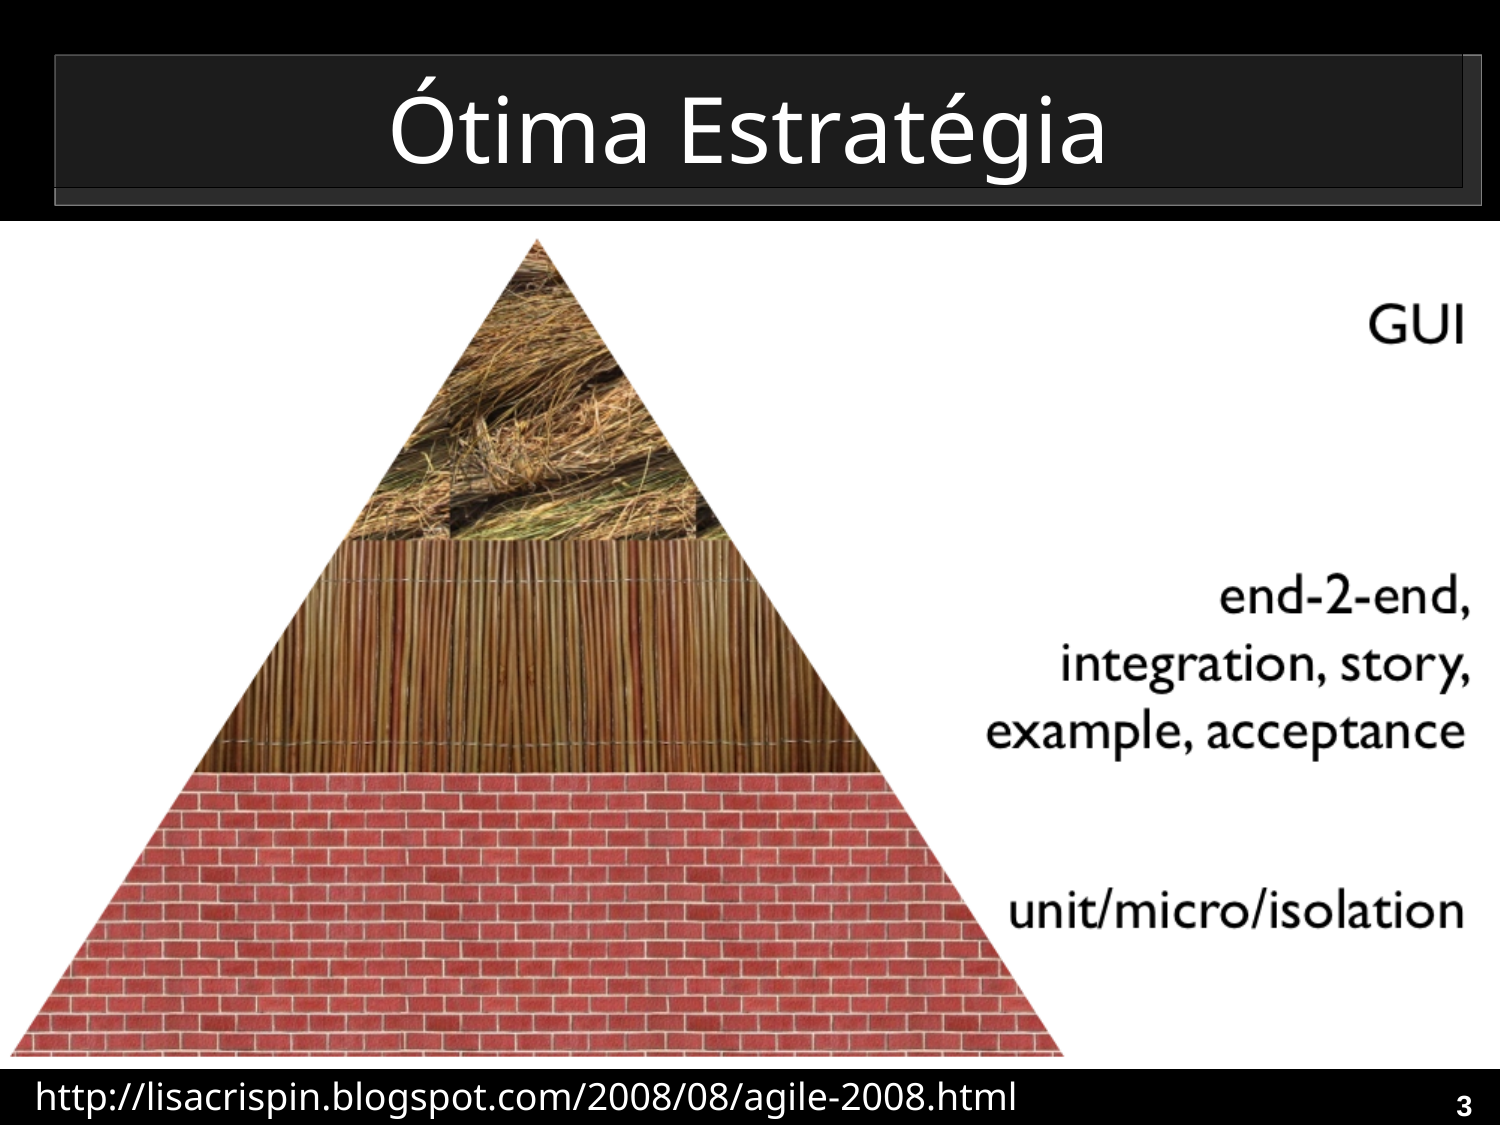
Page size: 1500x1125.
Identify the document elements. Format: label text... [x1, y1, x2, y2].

title Ótima Estratégia [29, 31, 1469, 221]
picture [0, 221, 1500, 1069]
text_box http://lisacrispin.blogspot.com/2008/08/agile-2008.html [19, 1065, 1051, 1125]
